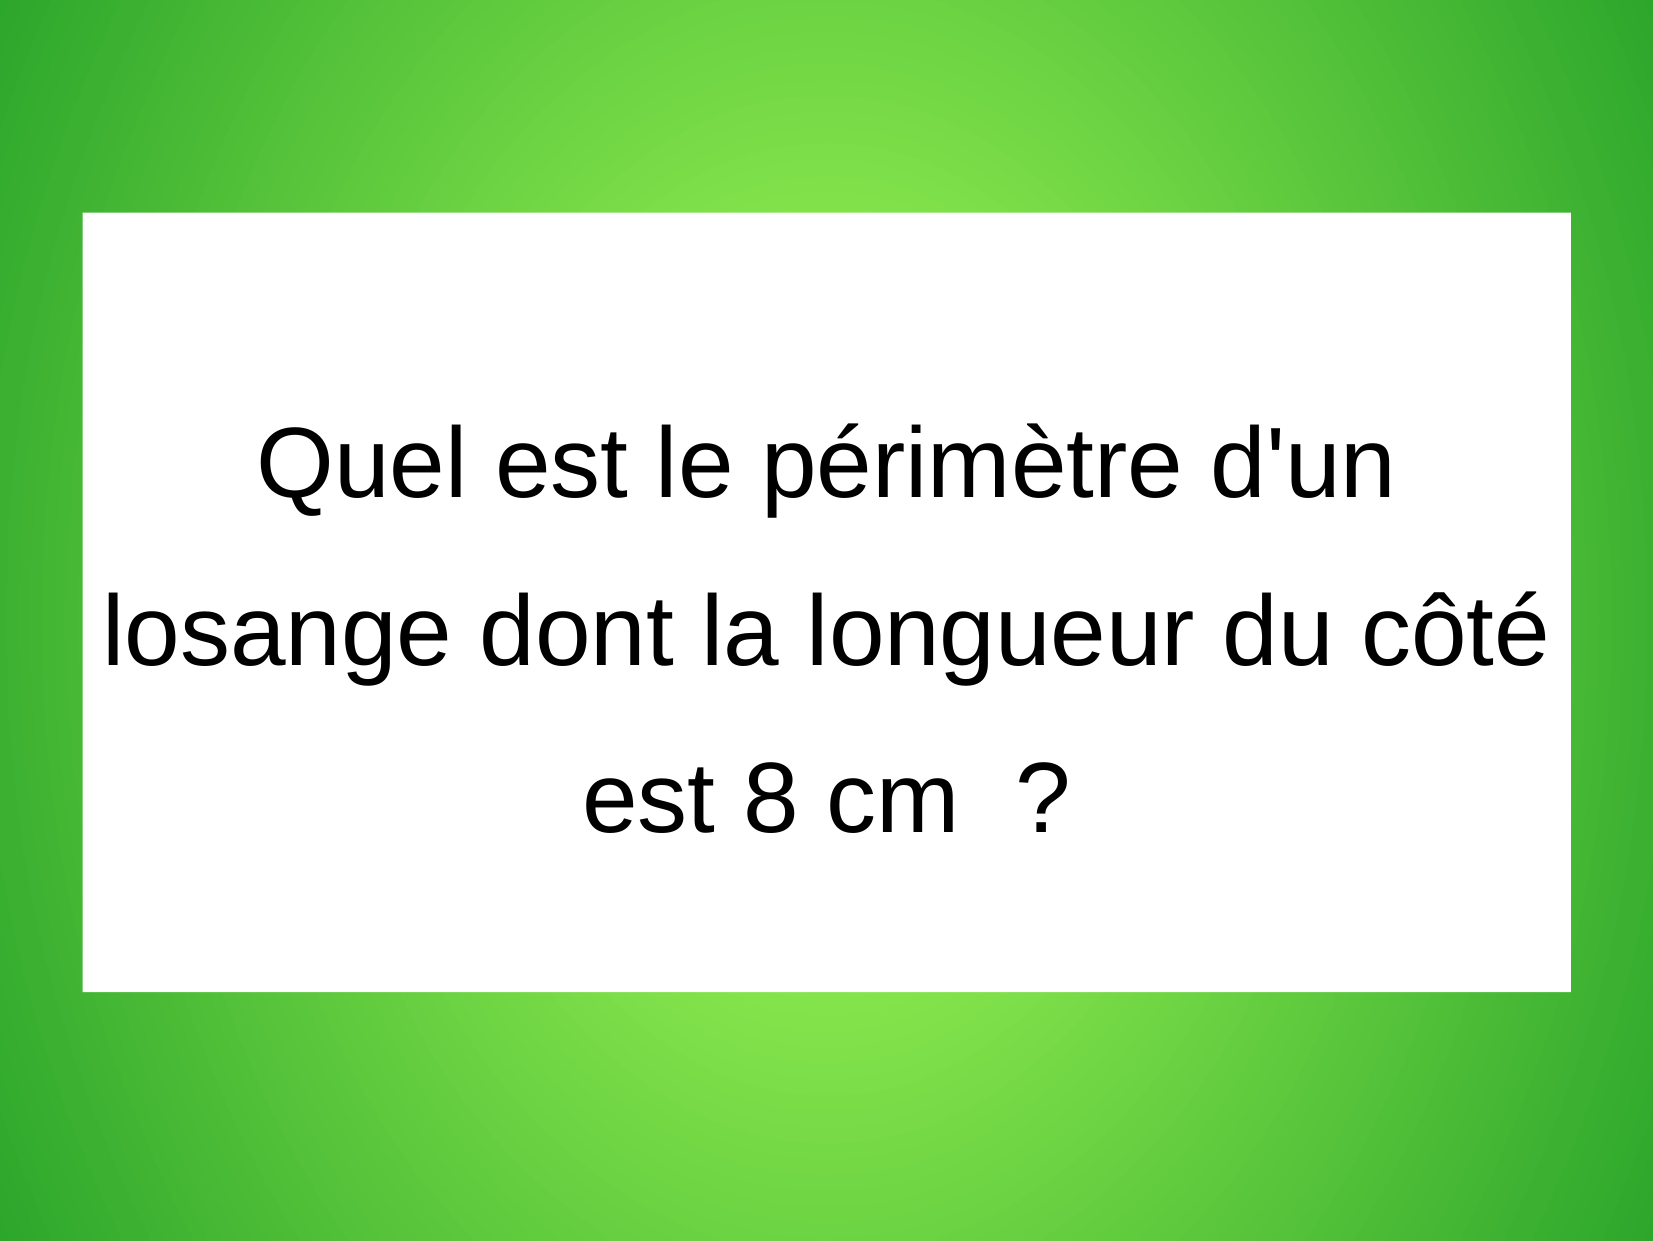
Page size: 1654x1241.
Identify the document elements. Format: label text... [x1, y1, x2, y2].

picture [0, 0, 1654, 1241]
subtitle Quel est le périmètre d'un losange dont la longueur du côté est 8 cm ? [82, 212, 1571, 993]
